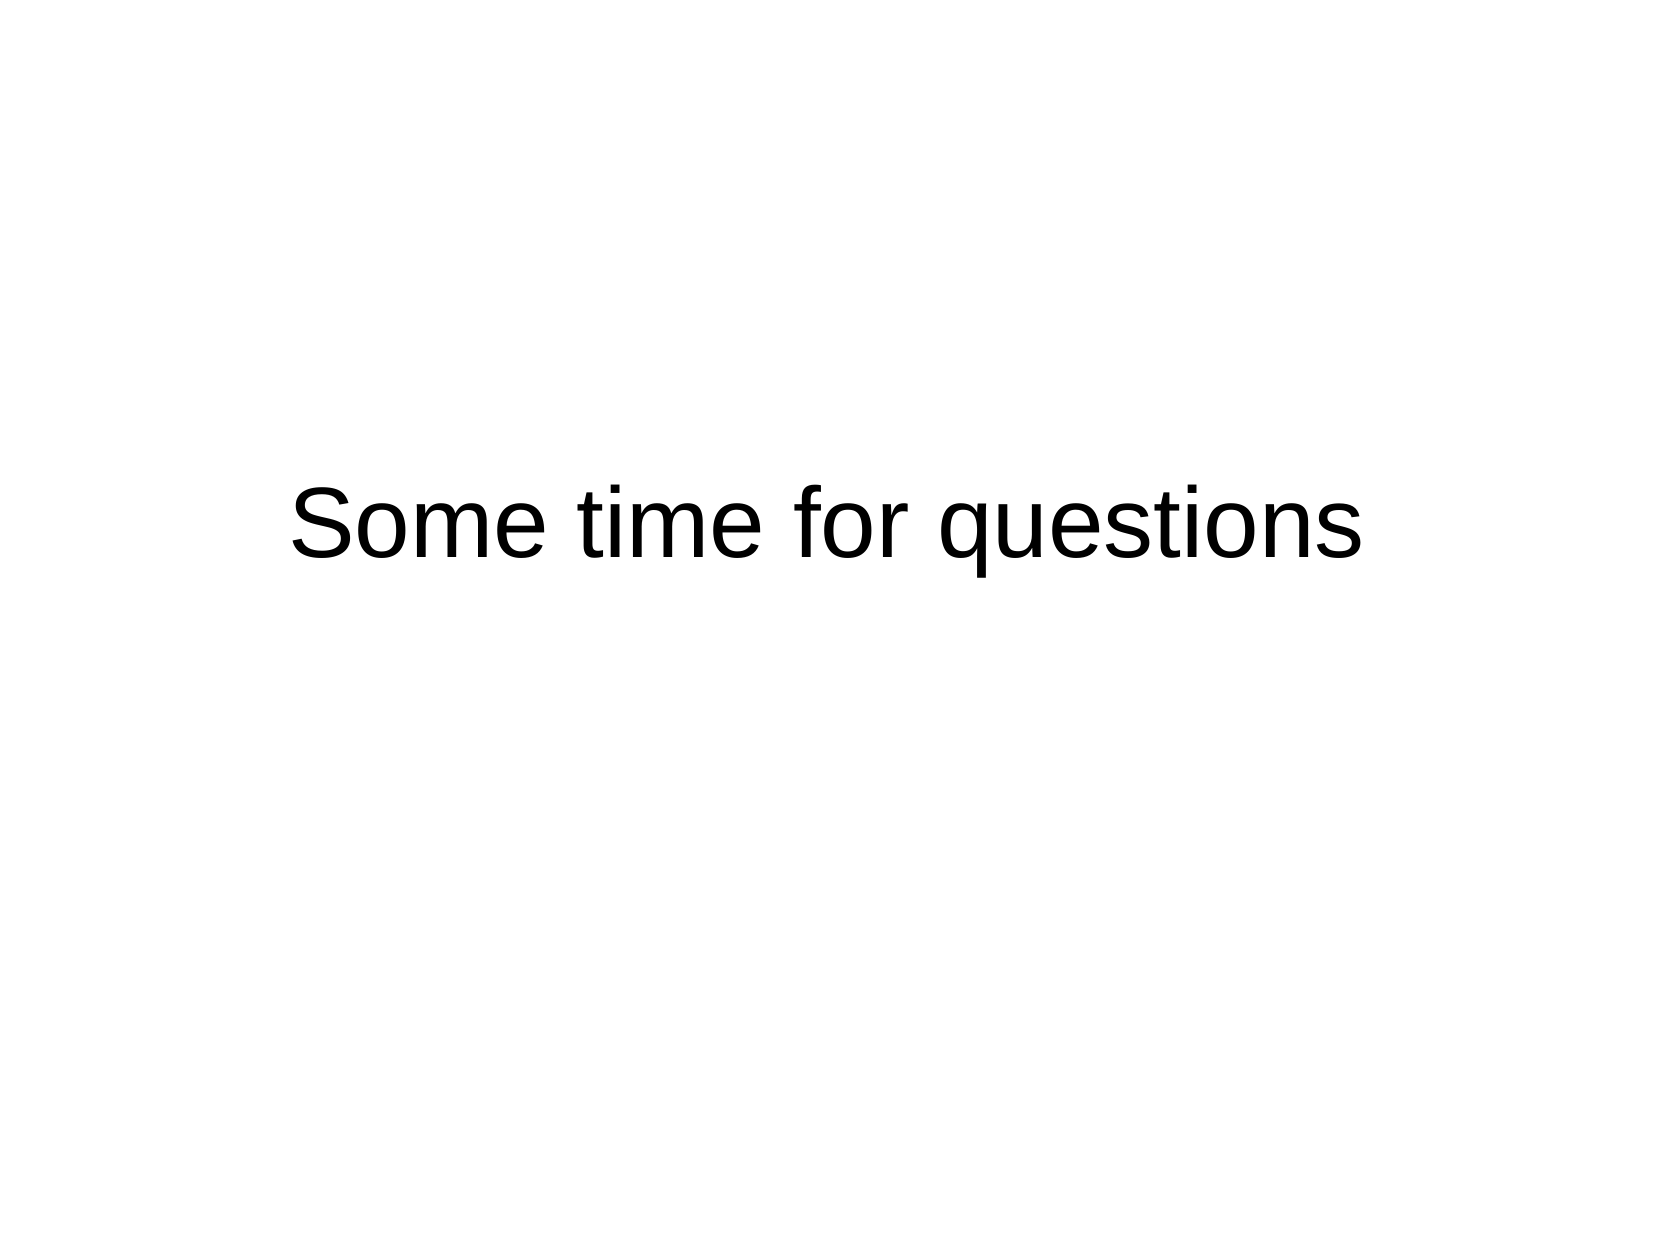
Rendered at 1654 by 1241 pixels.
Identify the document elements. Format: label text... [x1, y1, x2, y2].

subtitle Some time for questions [82, 49, 1571, 1109]
